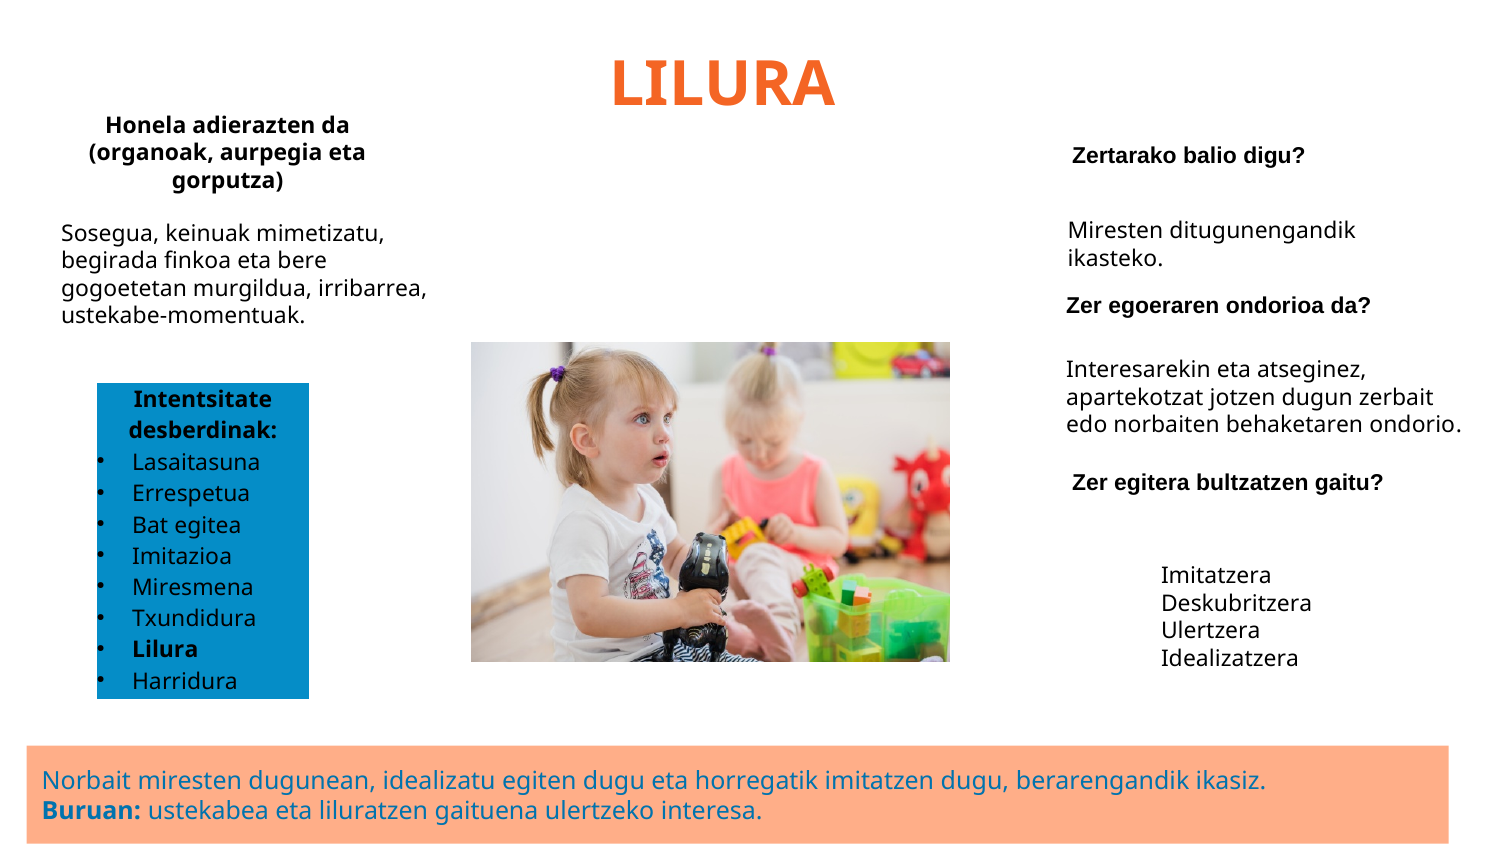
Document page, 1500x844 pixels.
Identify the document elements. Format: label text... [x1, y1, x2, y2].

text_box Norbait miresten dugunean, idealizatu egiten dugu eta horregatik imitatzen dugu, berarengandik ikasiz. Buruan: ustekabea eta liluratzen gaituena ulertzeko interesa. [26, 745, 1449, 844]
text_box Sosegua, keinuak mimetizatu, begirada finkoa eta bere gogoetetan murgildua, irribarrea, ustekabe-momentuak. [45, 203, 445, 336]
text_box Zertarako balio digu? [1057, 125, 1500, 176]
text_box Zer egoeraren ondorioa da? [1051, 273, 1500, 335]
text_box Zer egitera bultzatzen gaitu? [1057, 435, 1500, 528]
text_box Interesarekin eta atseginez, apartekotzat jotzen dugun zerbait edo norbaiten behaketaren ondorio. [1051, 339, 1489, 433]
text_box Imitatzera Deskubritzera Ulertzera Idealizatzera [1145, 535, 1369, 697]
title LILURA [487, 27, 958, 109]
picture [471, 342, 950, 662]
table_cell Lasaitasuna Errespetua Bat egitea Imitazioa Miresmena Txundidura Lilura Harridura [97, 446, 309, 699]
table_header Intentsitate desberdinak: [97, 383, 309, 446]
text_box Honela adierazten da (organoak, aurpegia eta gorputza) [35, 95, 421, 194]
text_box Miresten ditugunengandik ikasteko. [1052, 200, 1462, 270]
